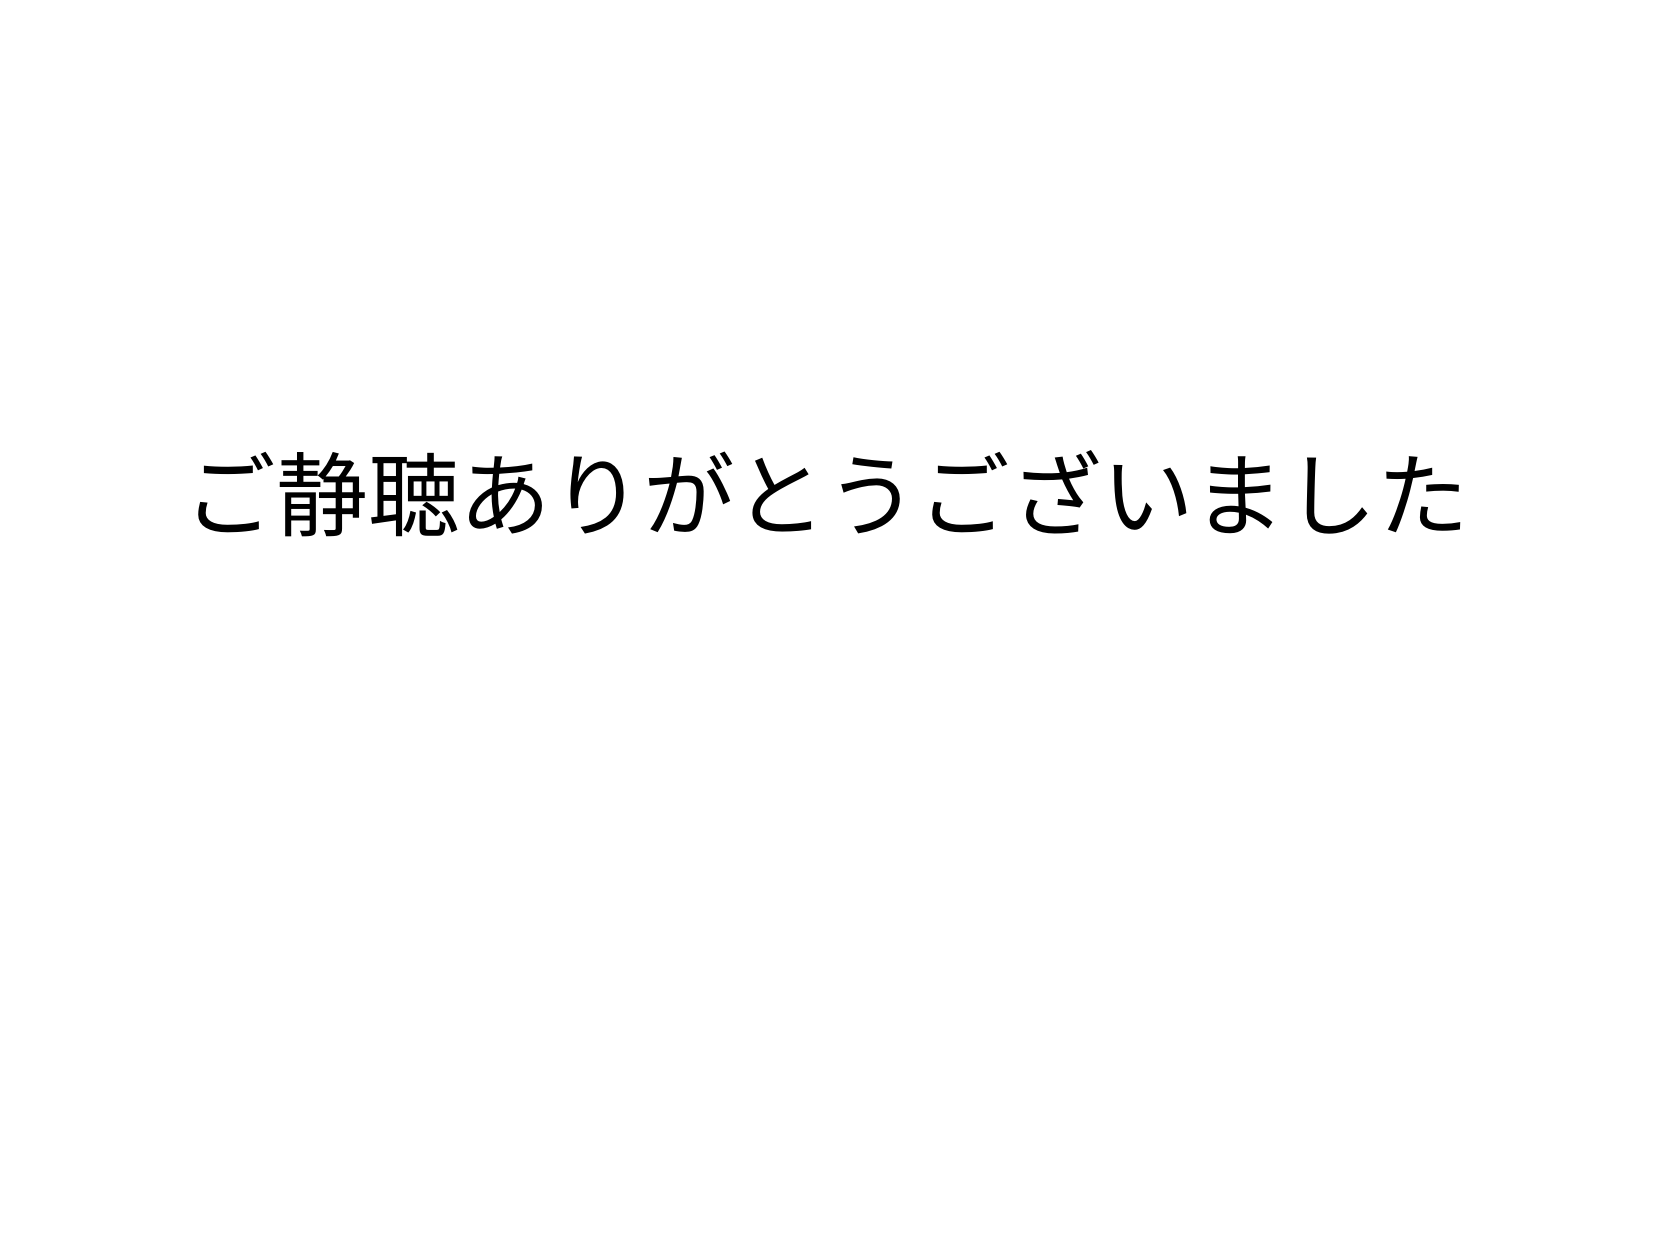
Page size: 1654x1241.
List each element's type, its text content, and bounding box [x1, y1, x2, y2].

title ご静聴ありがとうございました [82, 393, 1571, 586]
